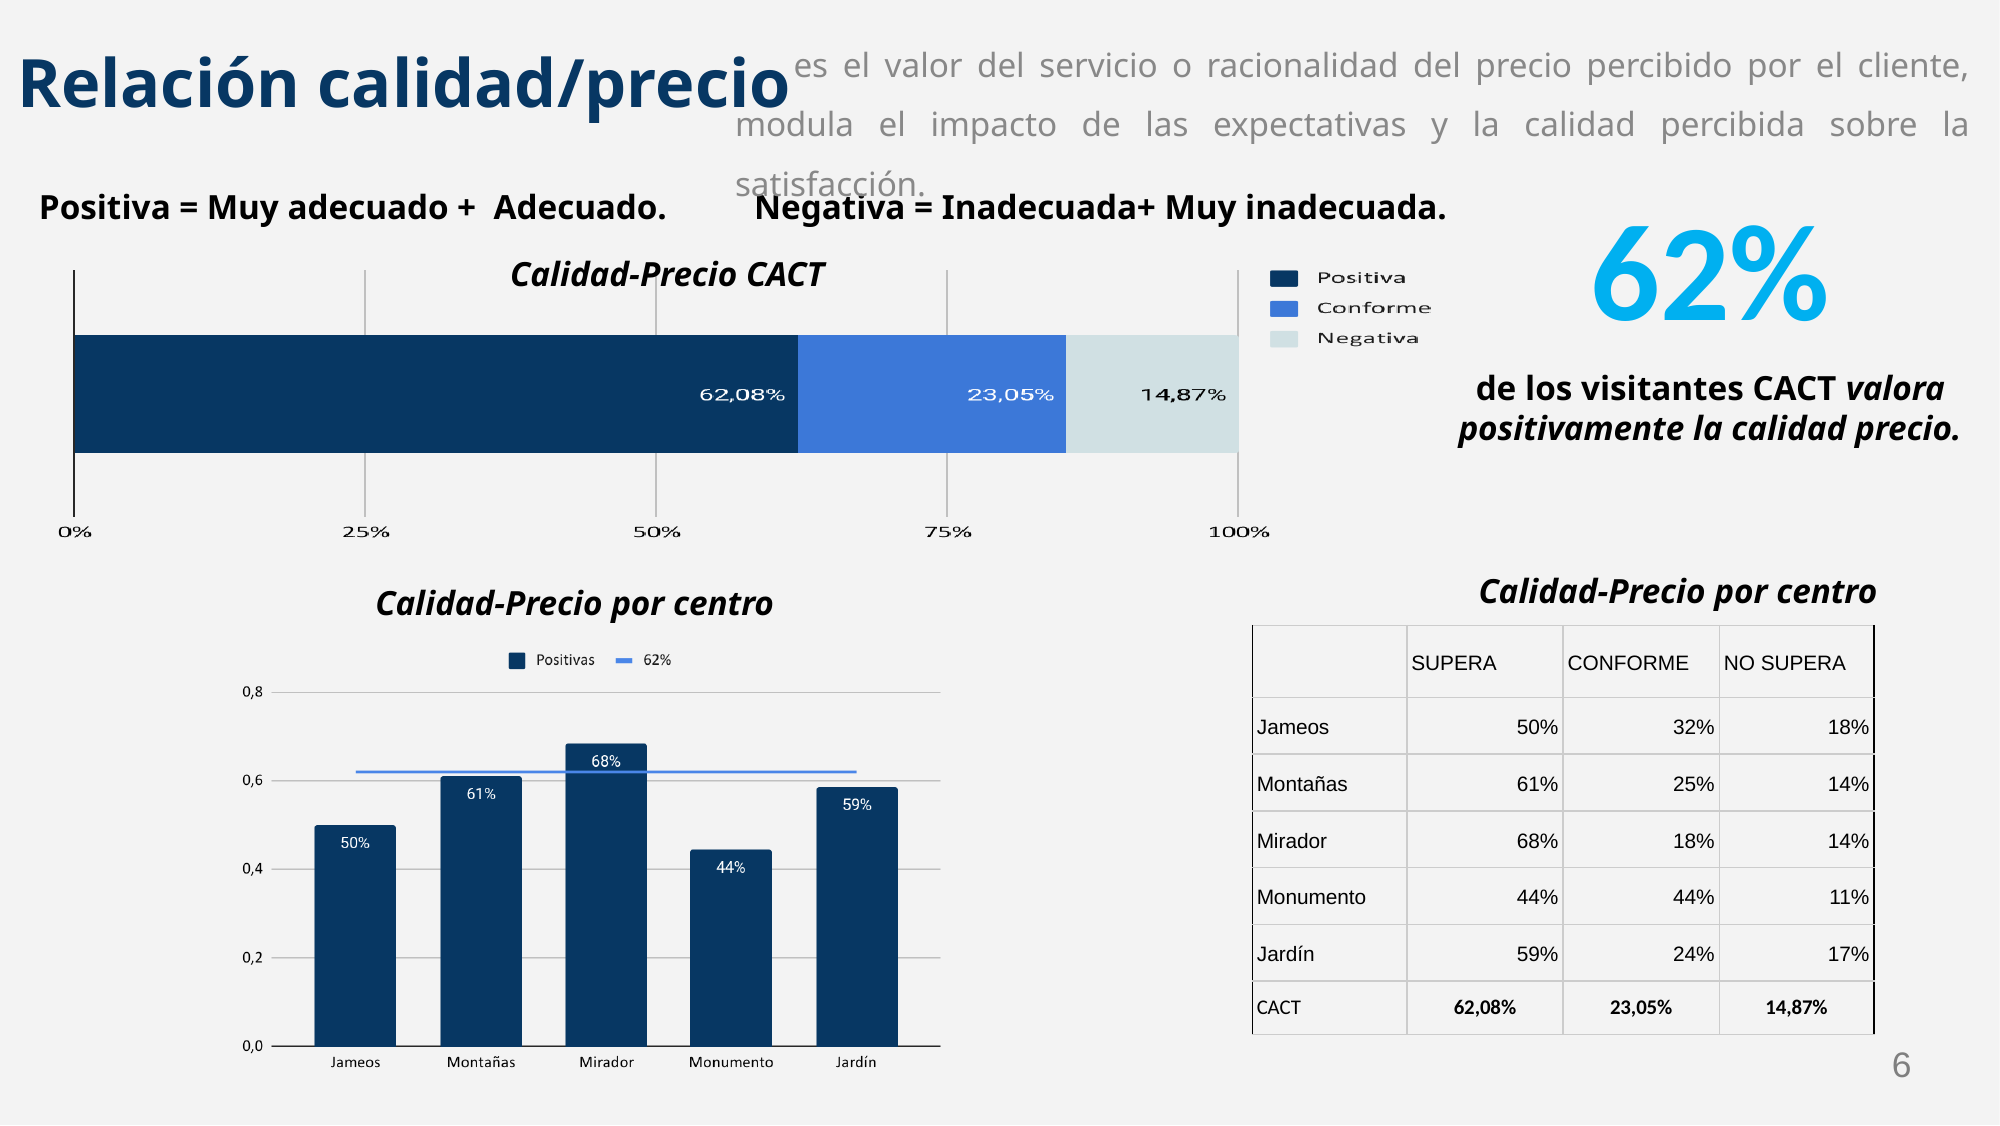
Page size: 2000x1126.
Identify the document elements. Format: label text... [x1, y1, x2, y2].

table_cell 14% [1720, 812, 1873, 867]
table_cell Jameos [1253, 698, 1406, 753]
table_cell 44% [1564, 868, 1719, 924]
table_cell 62,08% [1408, 982, 1562, 1034]
table_header [1253, 626, 1406, 697]
text_box de los visitantes CACT valora positivamente la calidad precio. [1421, 360, 2000, 575]
picture [215, 629, 964, 1094]
table_cell 23,05% [1564, 982, 1719, 1034]
table_cell 25% [1564, 755, 1719, 810]
table_cell 50% [1408, 698, 1562, 753]
table_cell CACT [1253, 982, 1406, 1034]
table_cell Montañas [1253, 755, 1406, 810]
table_cell Jardín [1253, 925, 1406, 980]
text_box Positiva = Muy adecuado + Adecuado. Negativa = Inadecuada+ Muy inadecuada. [38, 164, 706, 248]
text_box Calidad-Precio CACT [438, 246, 896, 302]
table_cell Monumento [1253, 868, 1406, 924]
table_cell 18% [1564, 812, 1719, 867]
table_cell Mirador [1253, 812, 1406, 867]
text_box Calidad-Precio por centro [1449, 562, 1907, 619]
text_box es el valor del servicio o racionalidad del precio percibido por el cliente, modula el impacto de las expectativas y la calidad percibida sobre la satisfacción. [706, 23, 2000, 271]
table_header CONFORME [1564, 626, 1719, 697]
table_cell 14% [1720, 755, 1873, 810]
table_cell 68% [1408, 812, 1562, 867]
table_cell 44% [1408, 868, 1562, 924]
table_cell 61% [1408, 755, 1562, 810]
table_cell 14,87% [1720, 982, 1873, 1034]
picture [50, 255, 1458, 556]
table_cell 11% [1720, 868, 1873, 924]
table_header NO SUPERA [1720, 626, 1873, 697]
text_box 62% [1611, 274, 1640, 307]
text_box Calidad-Precio por centro [346, 574, 804, 629]
text_box 62% [1558, 271, 1863, 358]
table_cell 24% [1564, 925, 1719, 980]
table_cell 32% [1564, 698, 1719, 753]
text_box Relación calidad/precio [0, 0, 1874, 121]
table_cell 18% [1720, 698, 1873, 753]
slide_number <number> [1462, 1033, 1930, 1094]
table_cell 59% [1408, 925, 1562, 980]
table_header SUPERA [1408, 626, 1562, 697]
table_cell 17% [1720, 925, 1873, 980]
